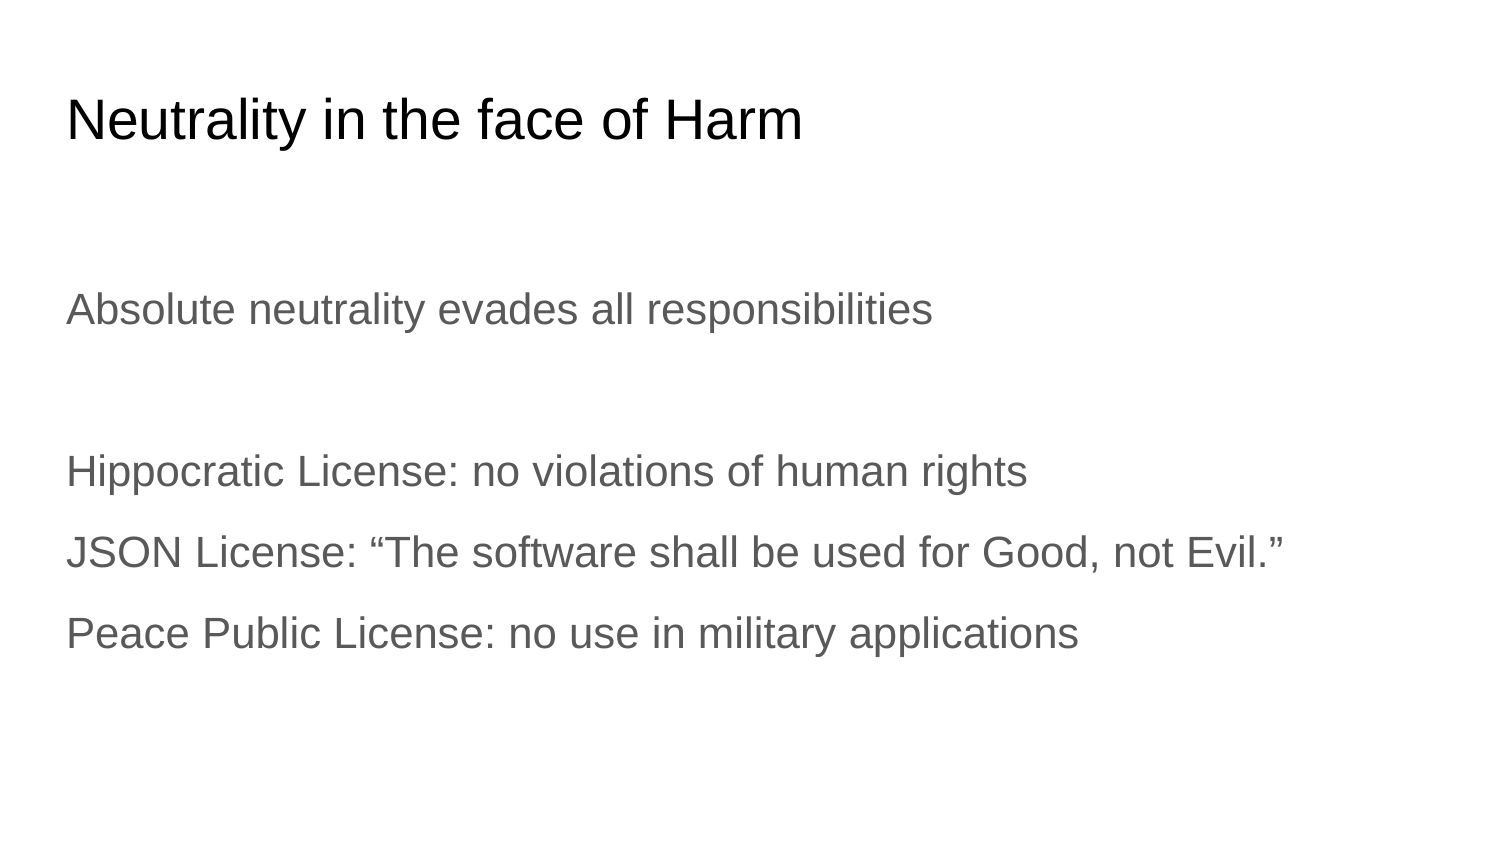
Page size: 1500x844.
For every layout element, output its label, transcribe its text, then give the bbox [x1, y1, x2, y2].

title Neutrality in the face of Harm [51, 72, 1449, 167]
list Absolute neutrality evades all responsibilities Hippocratic License: no violations of human rights JSON License: “The software shall be used for Good, not Evil.” Peace Public License: no use in military applications [51, 189, 1449, 750]
